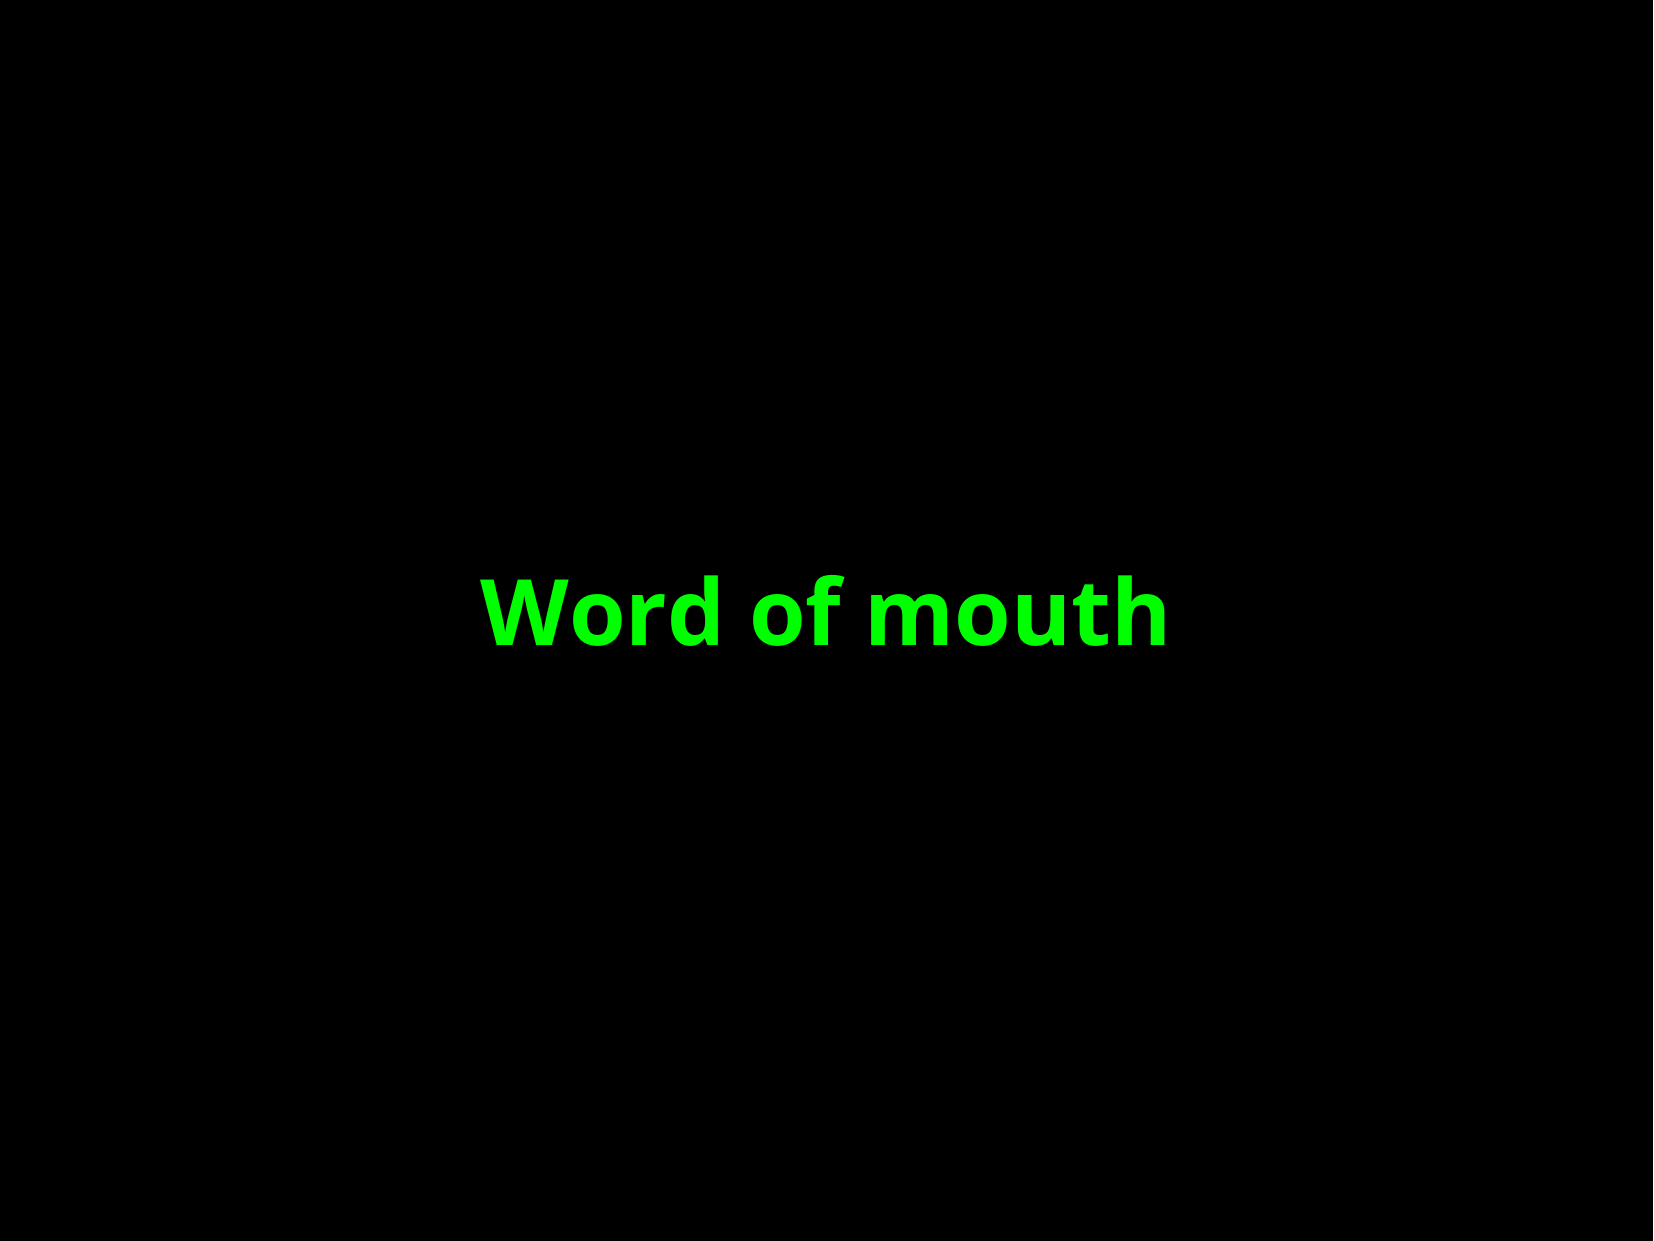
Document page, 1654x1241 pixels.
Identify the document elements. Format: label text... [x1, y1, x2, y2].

title Word of mouth [82, 56, 1571, 1163]
